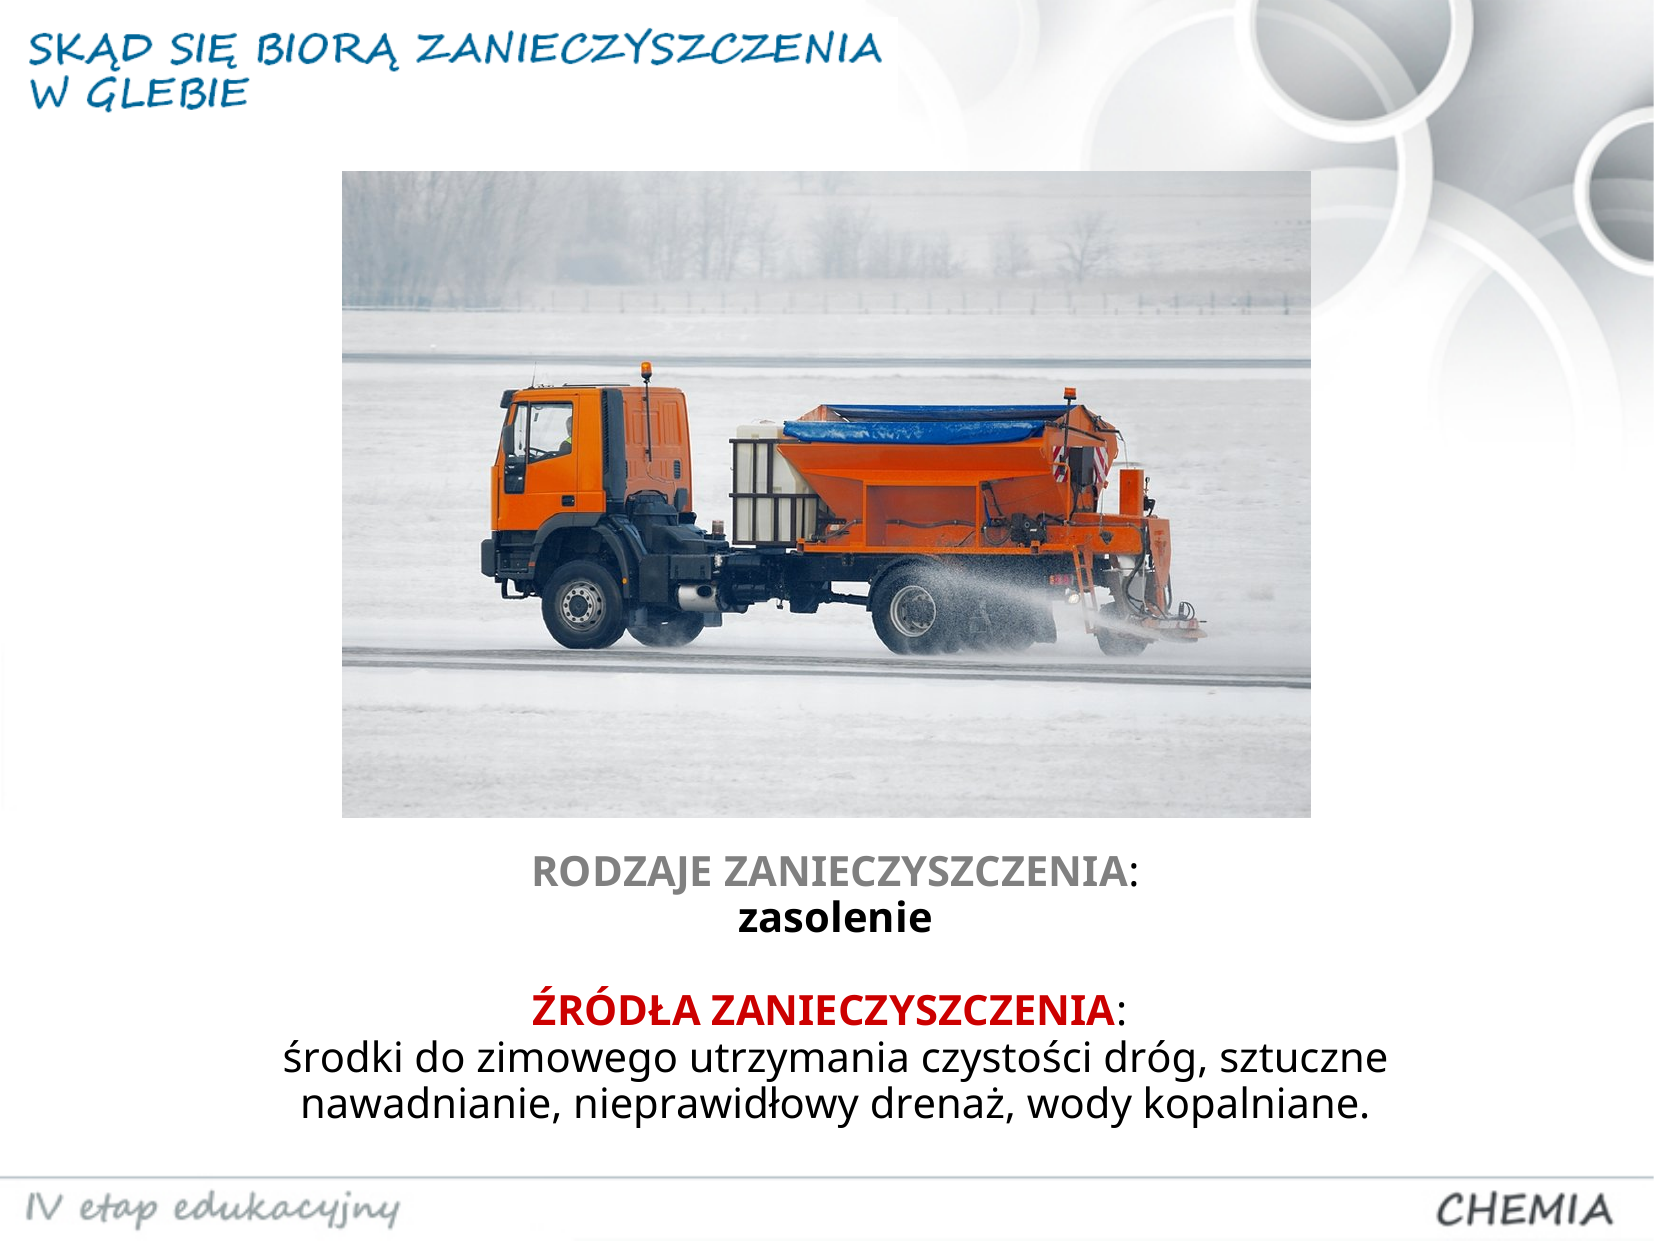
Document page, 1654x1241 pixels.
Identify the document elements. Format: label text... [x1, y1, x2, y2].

picture [0, 0, 1654, 1241]
chart [11, 17, 898, 131]
text_box RODZAJE ZANIECZYSZCZENIA: zasolenie ŹRÓDŁA ZANIECZYSZCZENIA: środki do zimowego utrzymania czystości dróg, sztuczne nawadnianie, nieprawidłowy drenaż, wody kopalniane. [165, 848, 1506, 1128]
